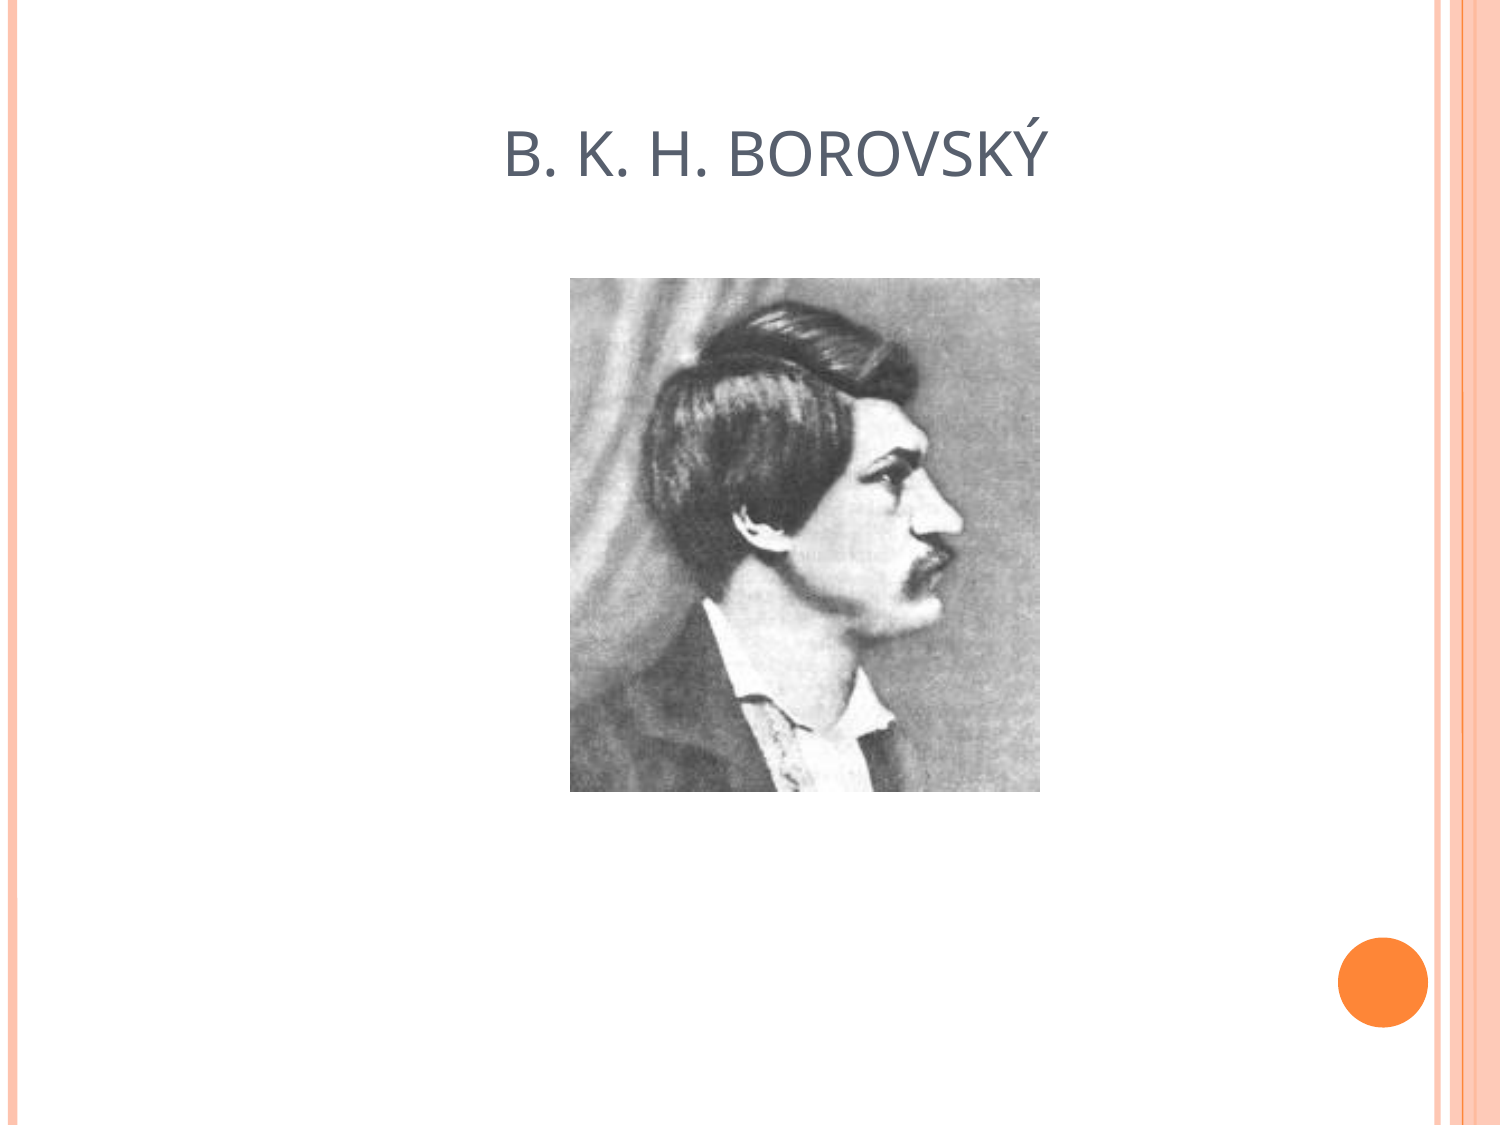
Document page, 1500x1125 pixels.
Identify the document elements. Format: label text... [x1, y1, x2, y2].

title B. K. H. Borovský [487, 66, 1500, 197]
picture [570, 278, 1040, 792]
